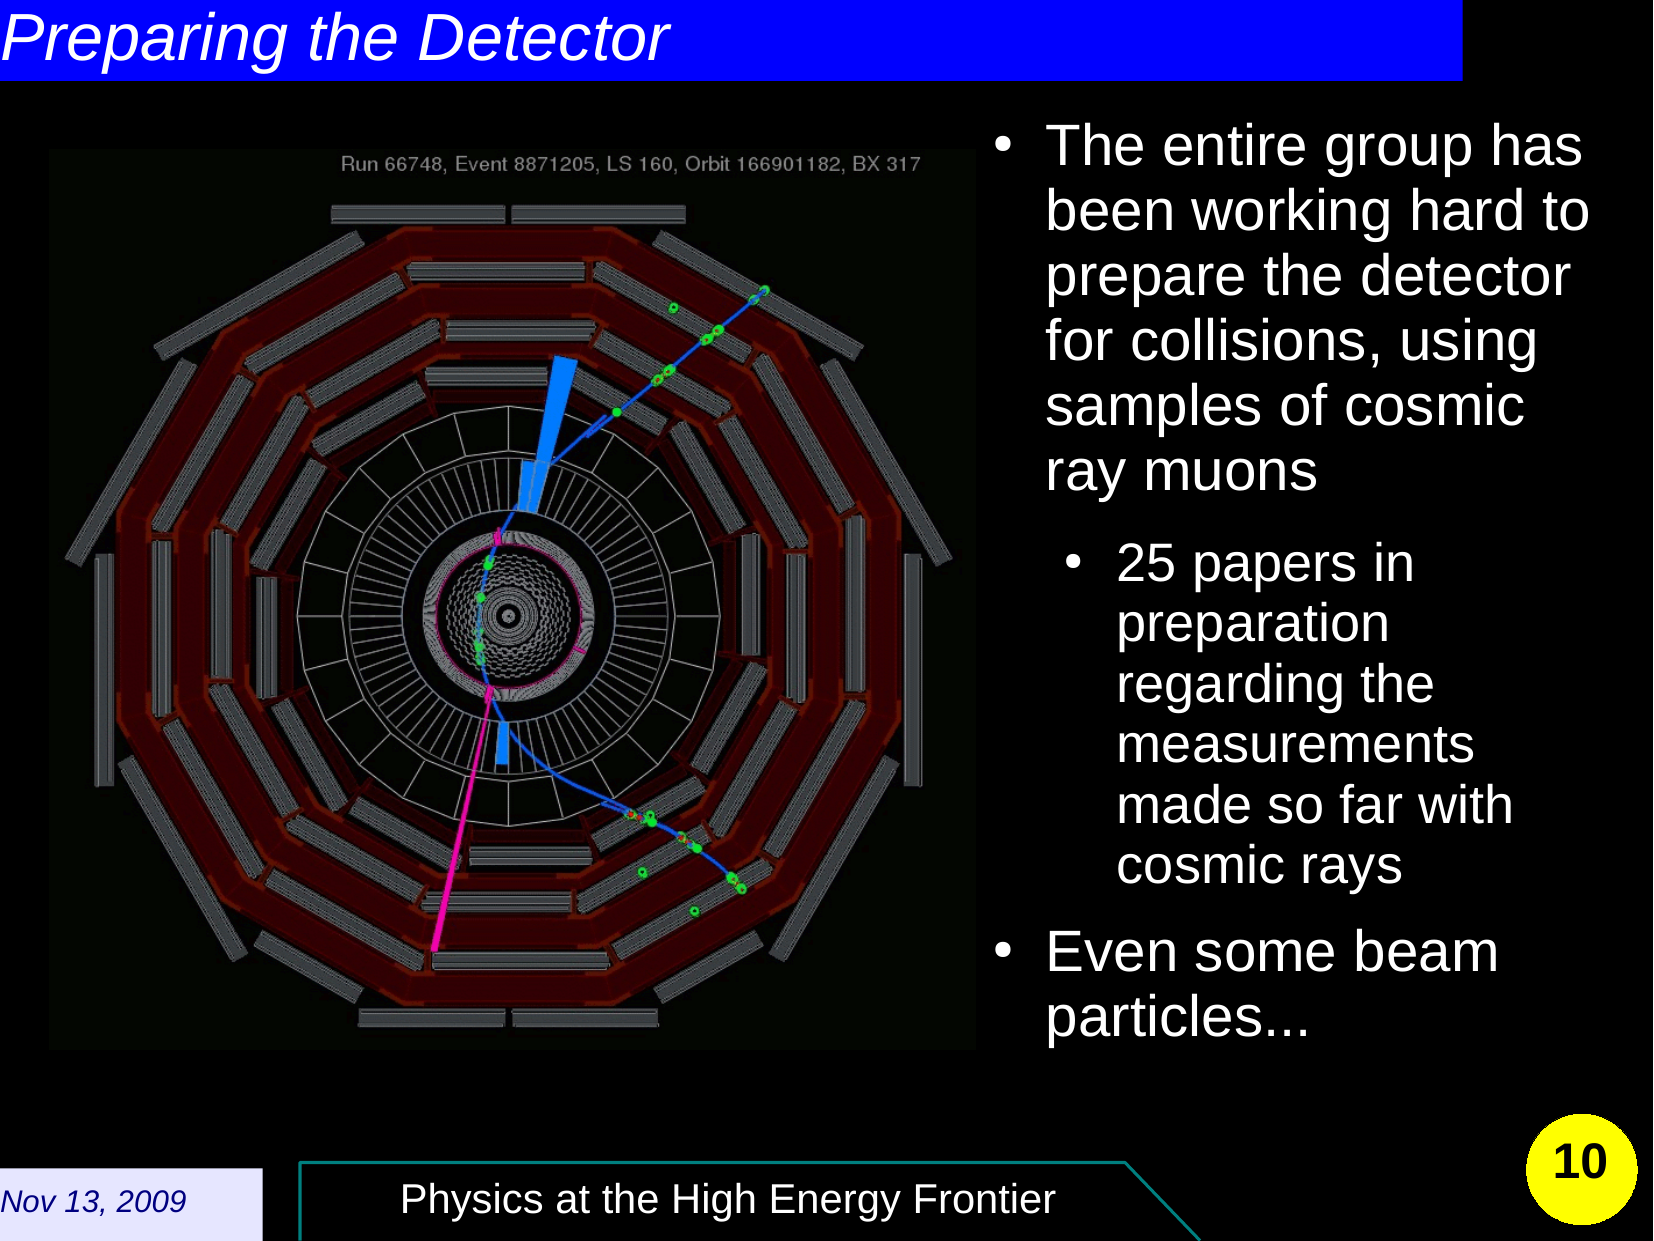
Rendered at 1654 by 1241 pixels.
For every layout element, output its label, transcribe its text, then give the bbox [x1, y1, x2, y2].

picture [49, 149, 975, 1051]
title Preparing the Detector [0, 0, 1463, 76]
list The entire group has been working hard to prepare the detector for collisions, using samples of cosmic ray muons 25 papers in preparation regarding the measurements made so far with cosmic rays Even some beam particles... [975, 112, 1613, 1095]
